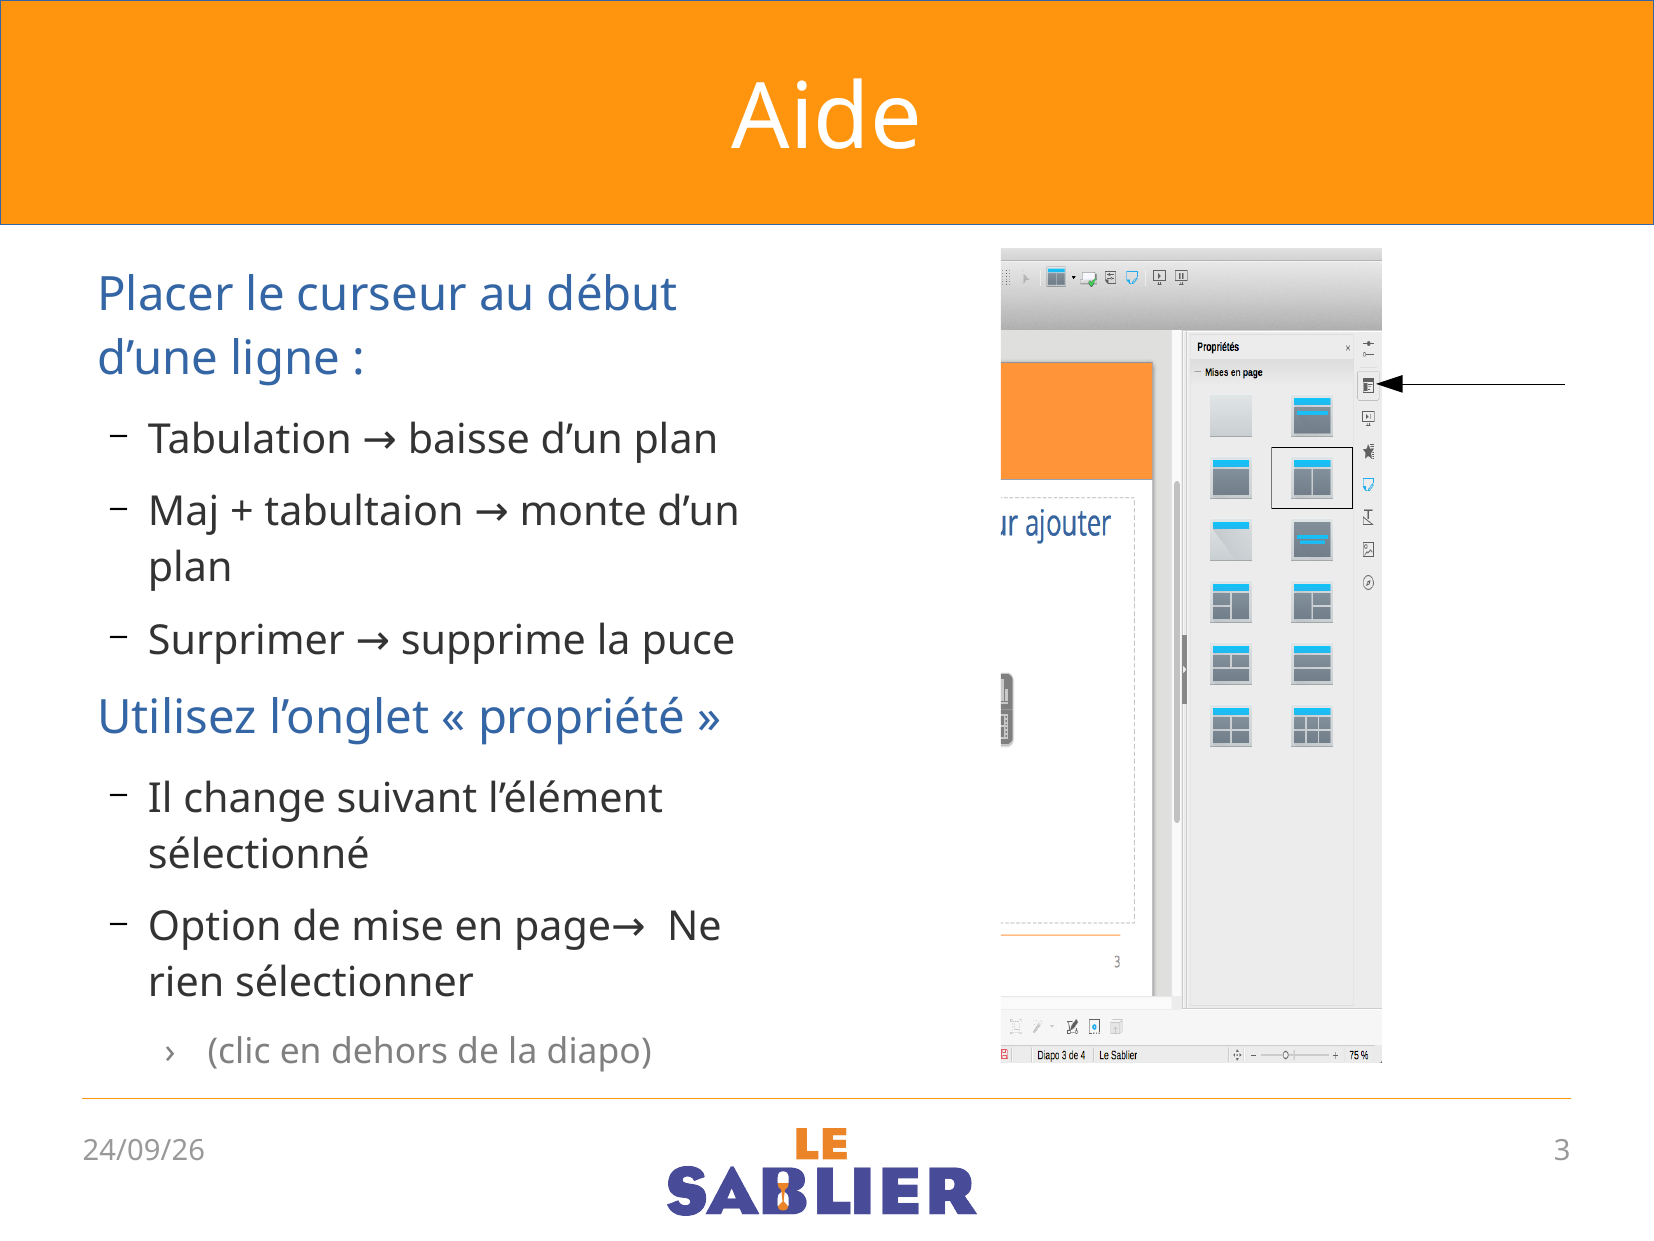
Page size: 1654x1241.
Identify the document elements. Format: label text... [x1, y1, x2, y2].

list Placer le curseur au début d’une ligne : Tabulation → baisse d’un plan Maj + tabultaion → monte d’un plan Surprimer → supprime la puce Utilisez l’onglet « propriété » Il change suivant l’élément sélectionné Option de mise en page→ Ne rien sélectionner (clic en dehors de la diapo) [47, 259, 809, 1075]
picture [667, 1128, 977, 1216]
title Aide [82, 47, 1571, 189]
picture [1000, 248, 1382, 1063]
